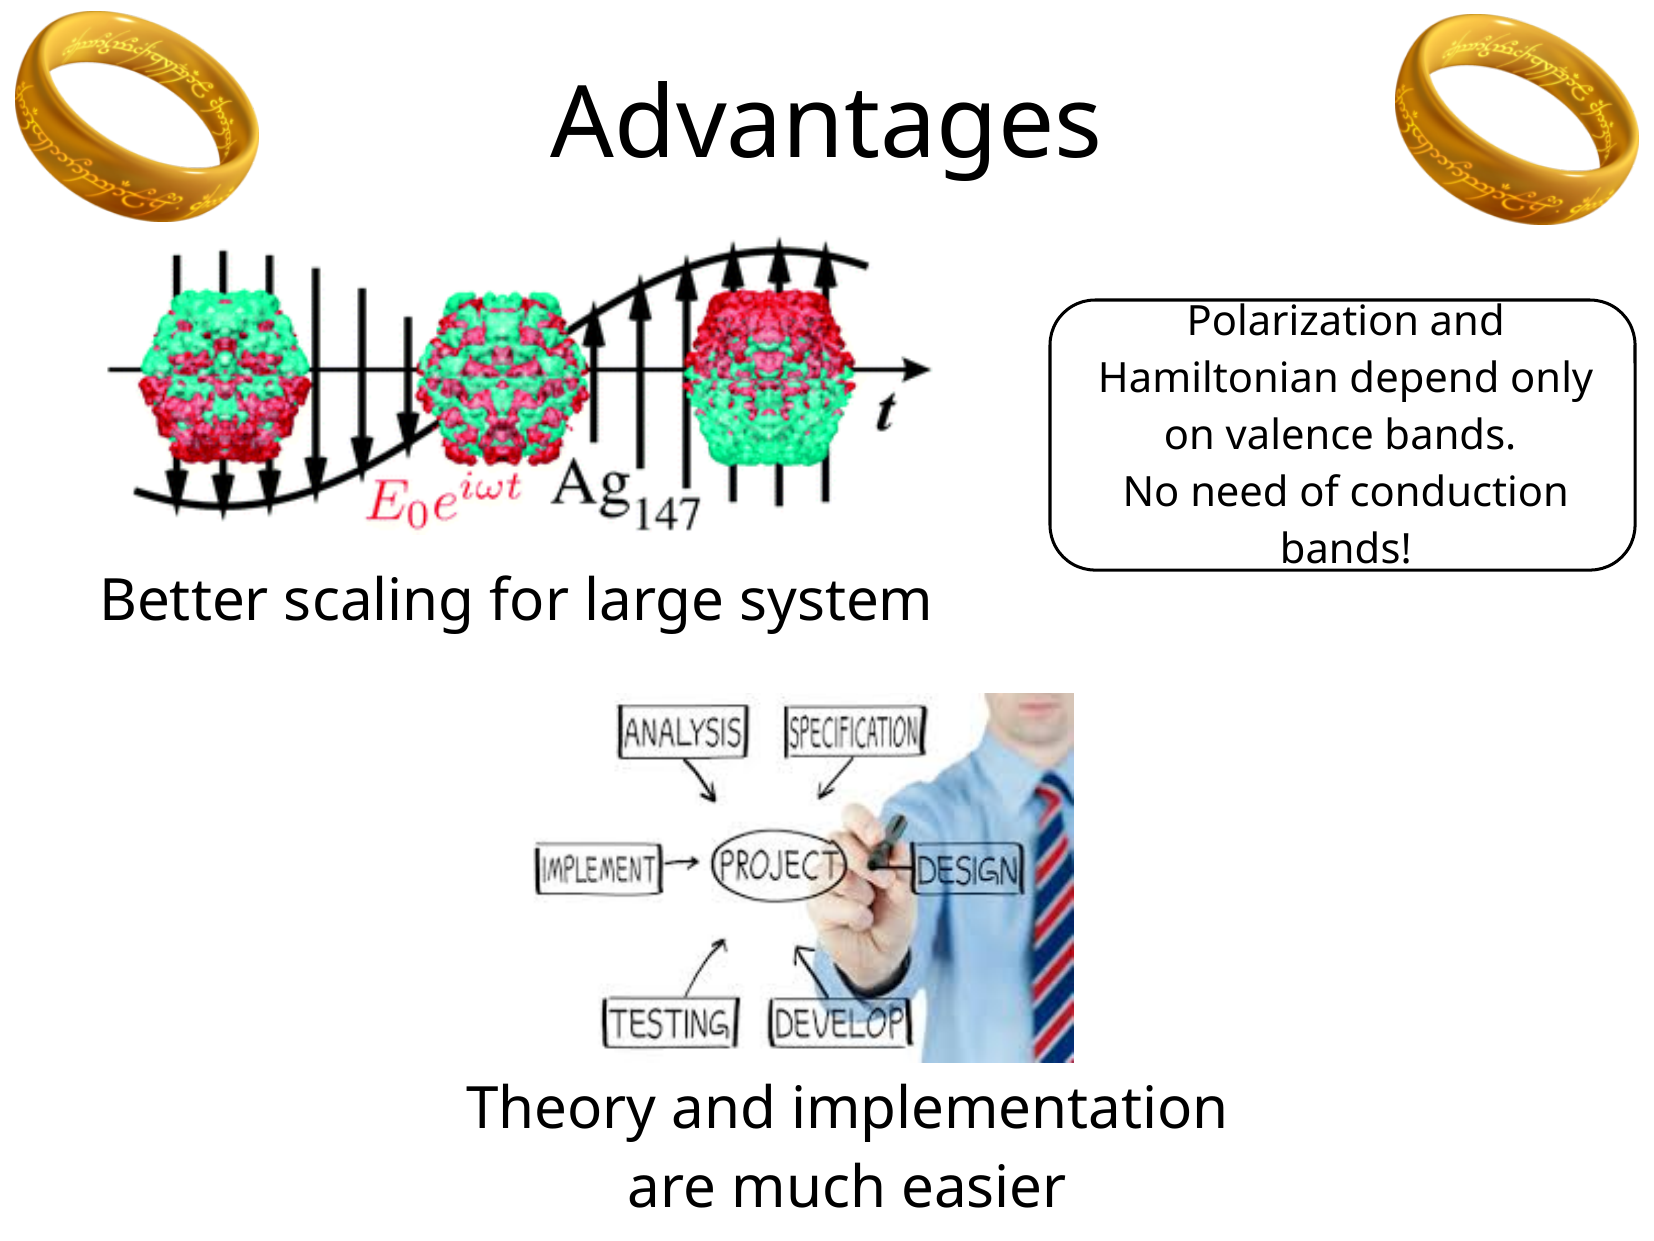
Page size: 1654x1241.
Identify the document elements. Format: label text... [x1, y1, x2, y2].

picture [106, 234, 935, 536]
text_box Better scaling for large system [6, 540, 1027, 656]
text_box Polarization and Hamiltonian depend only on valence bands. No need of conduction bands! [1068, 296, 1624, 570]
text_box [1624, 315, 1636, 555]
title Advantages [259, 15, 1395, 223]
picture [1395, 14, 1639, 226]
text_box [1050, 309, 1068, 562]
text_box Theory and implementation are much easier [345, 1075, 1366, 1216]
picture [518, 693, 1074, 1063]
picture [15, 11, 259, 223]
